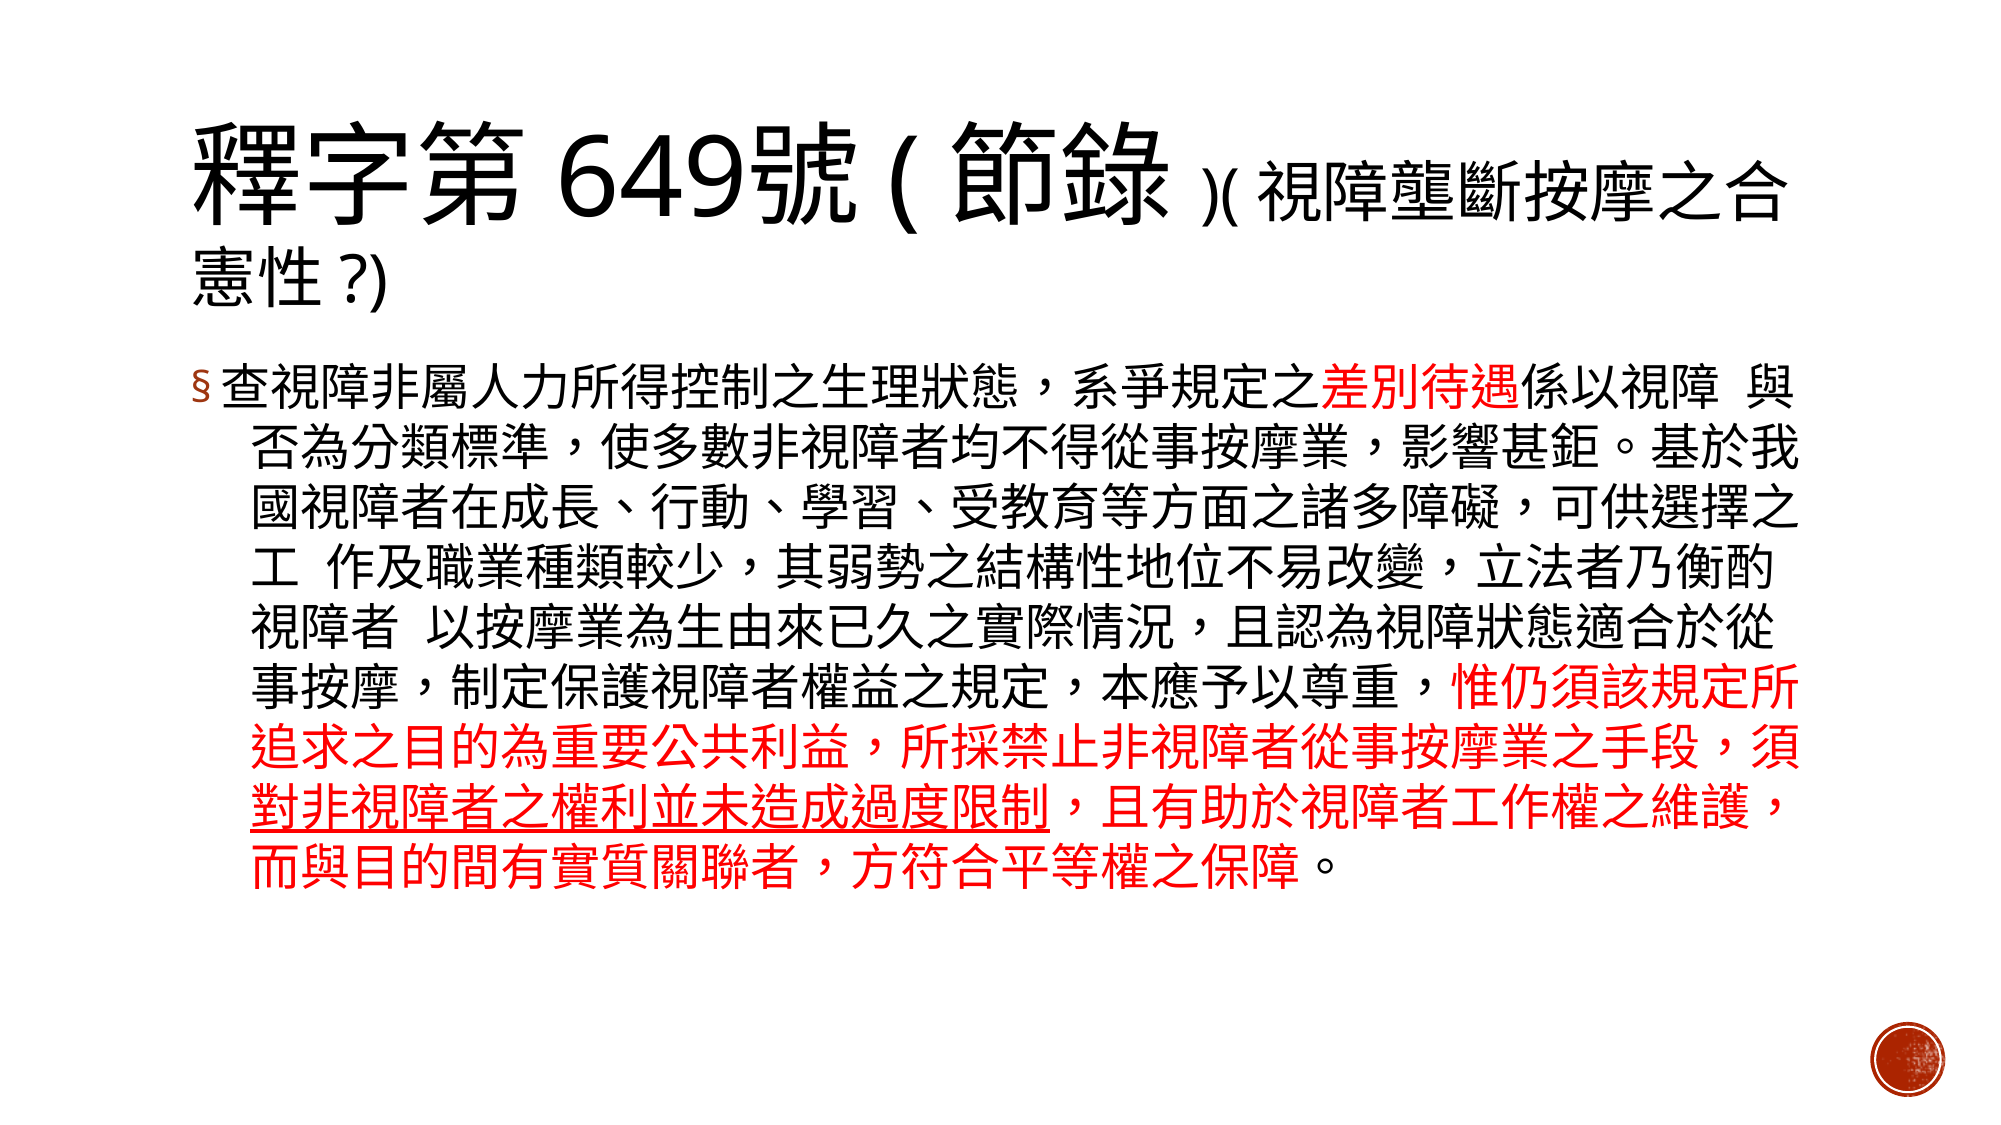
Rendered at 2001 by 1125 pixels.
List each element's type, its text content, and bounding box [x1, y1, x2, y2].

title 釋字第649號(節錄)(視障壟斷按摩之合憲性?) [175, 79, 1826, 344]
list 查視障非屬人力所得控制之生理狀態，系爭規定之差別待遇係以視障 與否為分類標準，使多數非視障者均不得從事按摩業，影響甚鉅。基於我 國視障者在成長、行動、學習、受教育等方面之諸多障礙，可供選擇之工 作及職業種類較少，其弱勢之結構性地位不易改變，立法者乃衡酌視障者 以按摩業為生由來已久之實際情況，且認為視障狀態適合於從事按摩，制定保護視障者權益之規定，本應予以尊重，惟仍須該規定所追求之目的為重要公共利益，所採禁止非視障者從事按摩業之手段，須對非視障者之權利並未造成過度限制，且有助於視障者工作權之維護，而與目的間有實質關聯者，方符合平等權之保障。 [175, 348, 1826, 1013]
